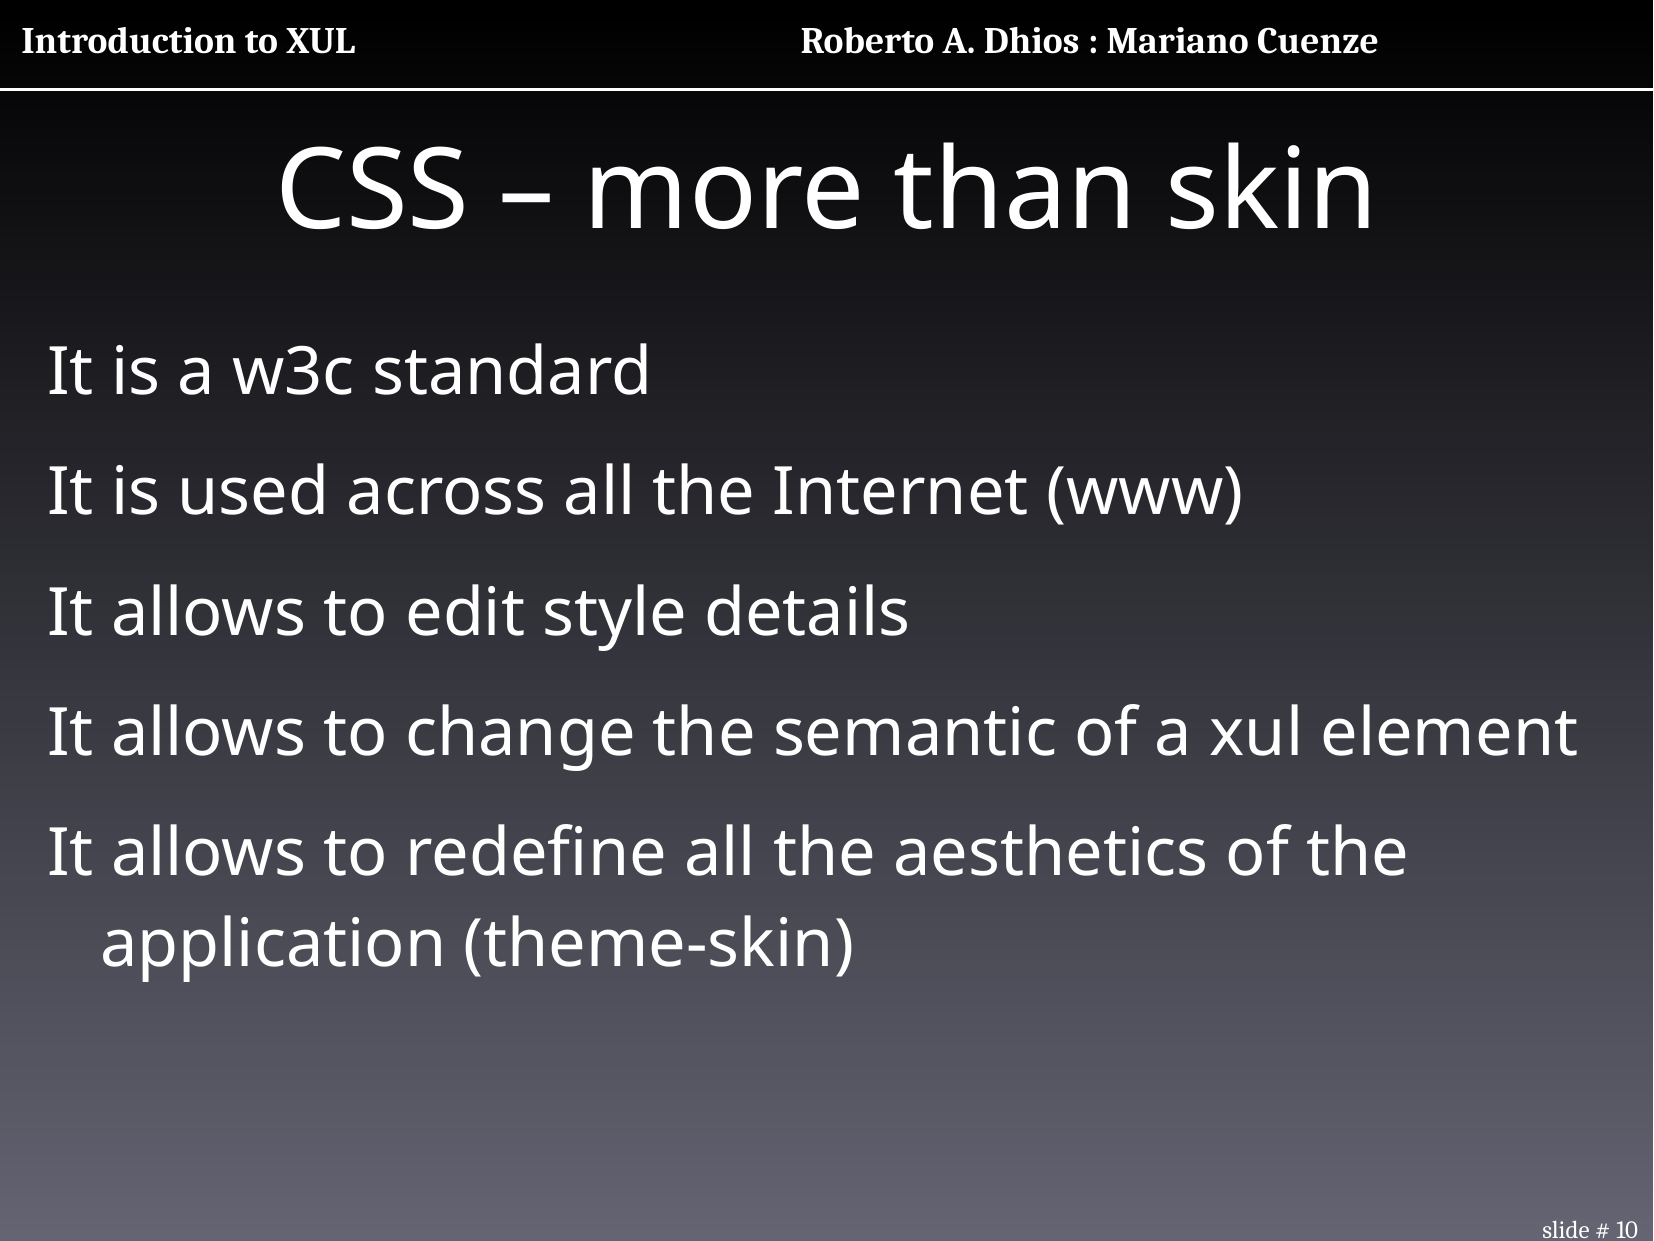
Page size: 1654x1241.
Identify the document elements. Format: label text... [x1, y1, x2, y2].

text_box Introduction to XUL Roberto A. Dhios : Mariano Cuenze [6, 12, 1653, 71]
title CSS – more than skin [29, 91, 1625, 281]
list It is a w3c standard It is used across all the Internet (www) It allows to edit style details It allows to change the semantic of a xul element It allows to redefine all the aesthetics of the application (theme-skin) [29, 323, 1625, 986]
